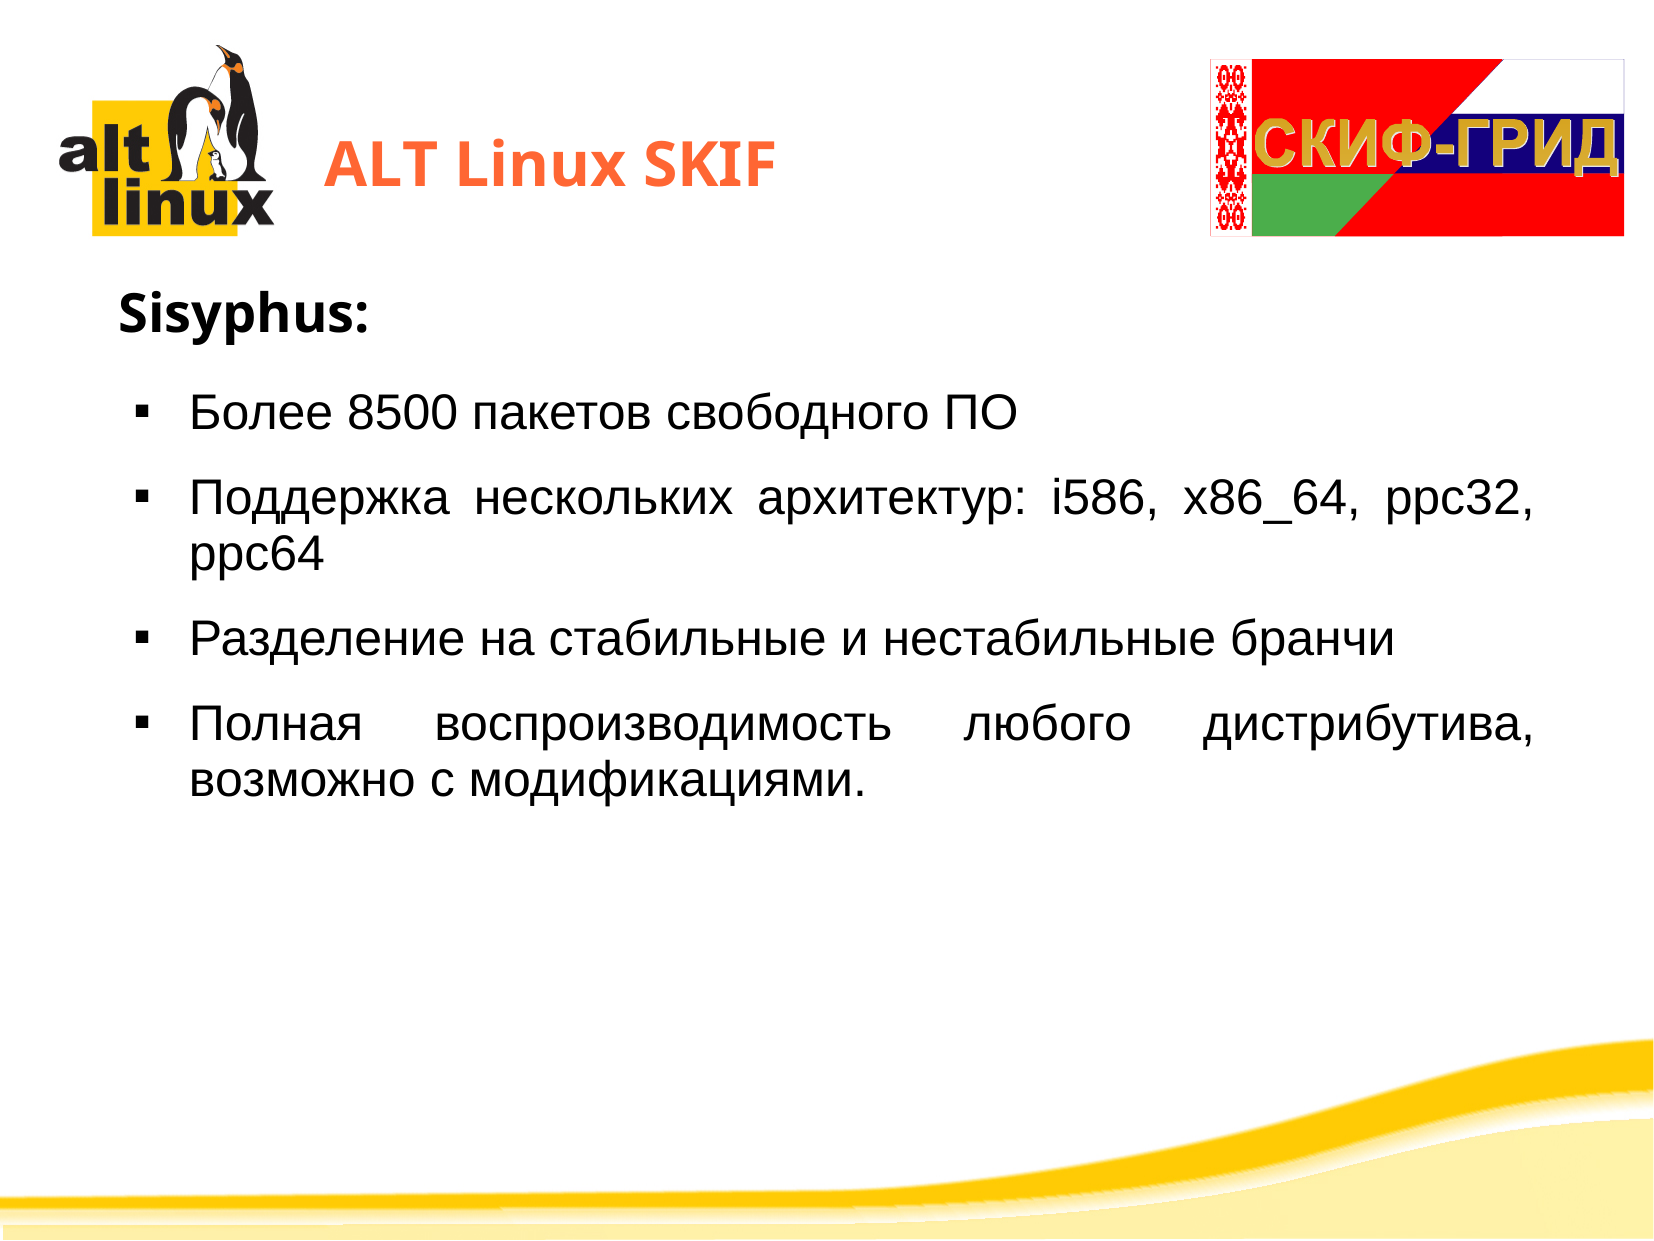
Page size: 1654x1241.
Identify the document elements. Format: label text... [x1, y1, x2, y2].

picture [0, 0, 1654, 1240]
list Более 8500 пакетов свободного ПО Поддержка нескольких архитектур: i586, x86_64, ppc32, ppc64 Разделение на стабильные и нестабильные бранчи Полная воспроизводимость любого дистрибутива, возможно с модификациями. [118, 386, 1536, 874]
title ALT Linux SKIF [324, 88, 1210, 237]
title Sisyphus: [118, 237, 1536, 386]
